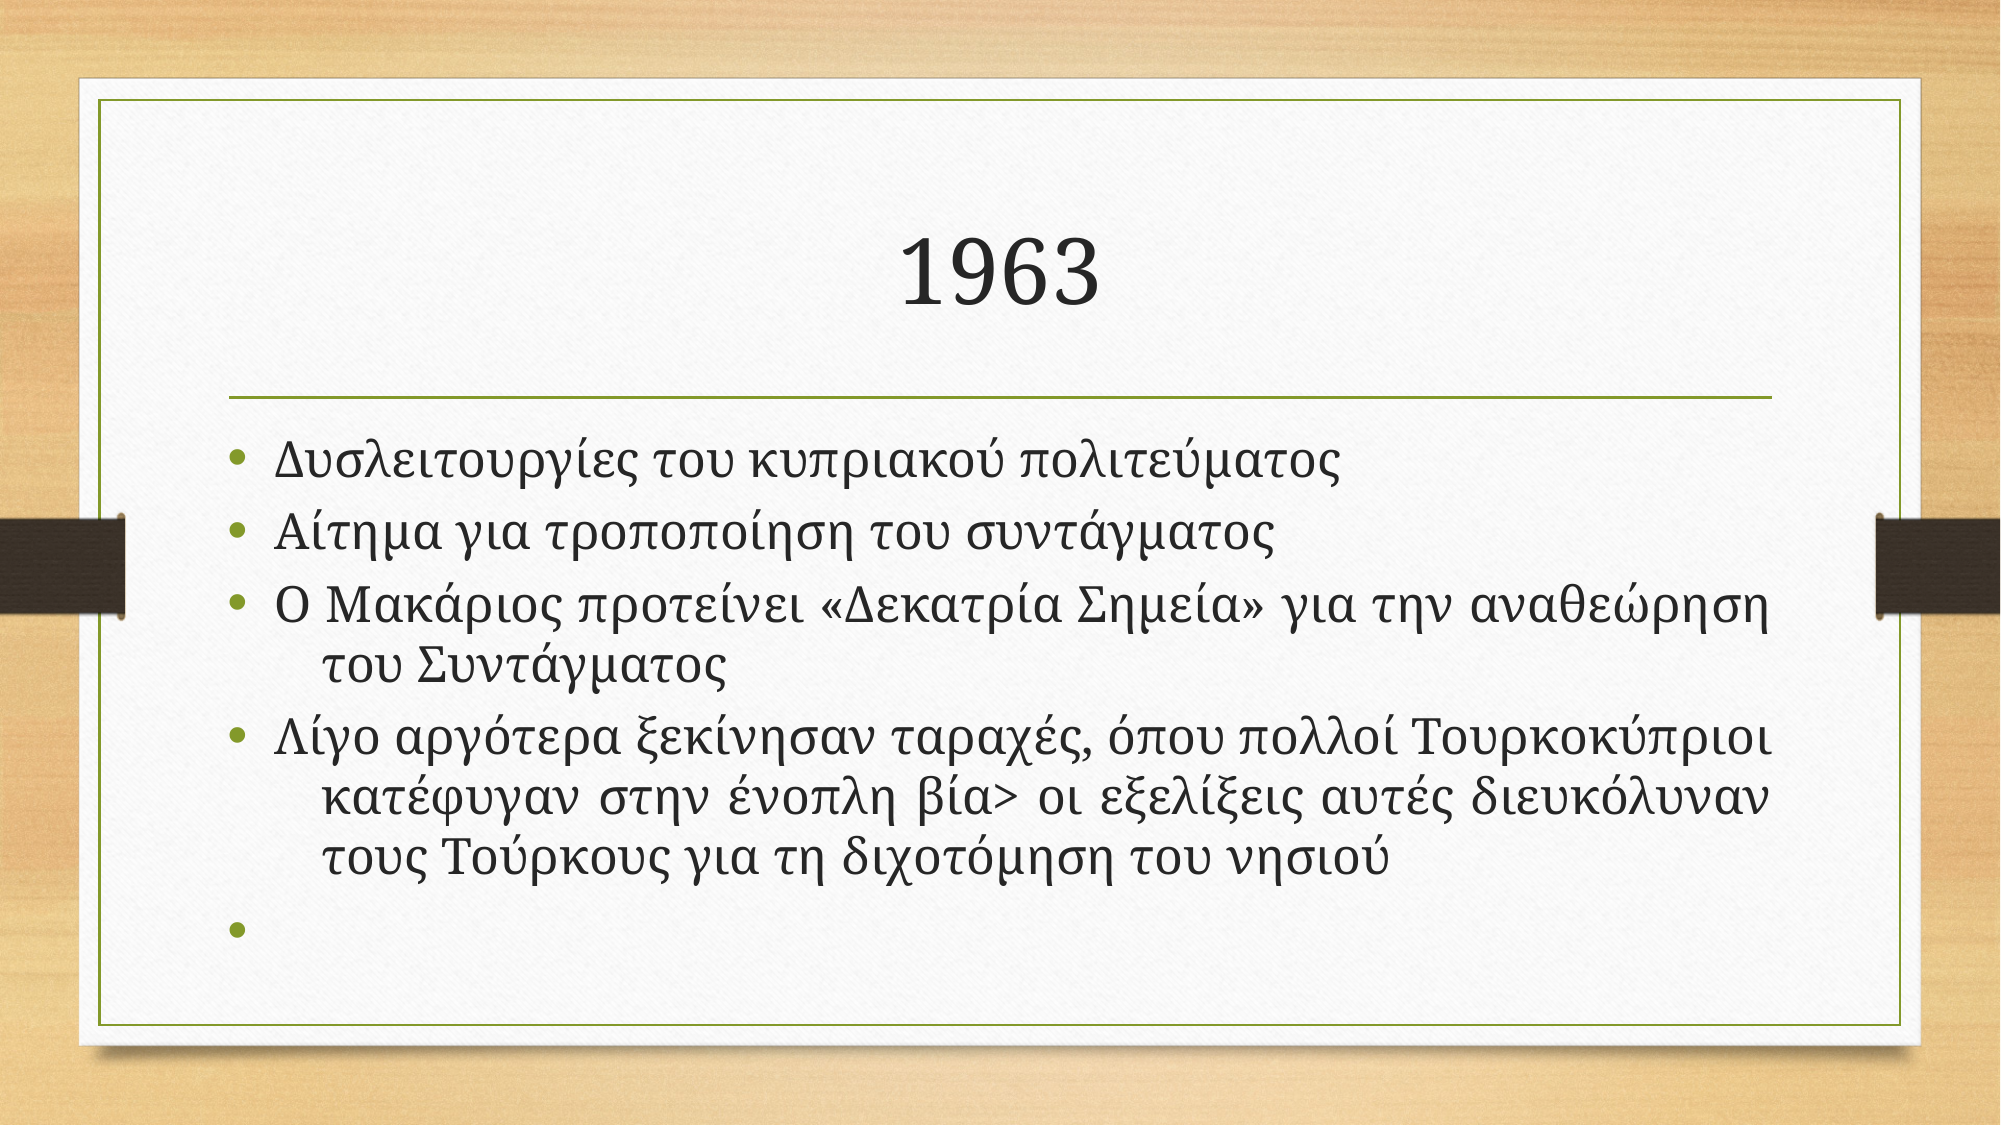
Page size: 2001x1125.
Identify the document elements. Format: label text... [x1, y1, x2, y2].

list Δυσλειτουργίες του κυπριακού πολιτεύματος Αίτημα για τροποποίηση του συντάγματος Ο Μακάριος προτείνει «Δεκατρία Σημεία» για την αναθεώρηση του Συντάγματος Λίγο αργότερα ξεκίνησαν ταραχές, όπου πολλοί Τουρκοκύπριοι κατέφυγαν στην ένοπλη βία> οι εξελίξεις αυτές διευκόλυναν τους Τούρκους για τη διχοτόμηση του νησιού [212, 419, 1788, 964]
title 1963 [212, 161, 1788, 376]
